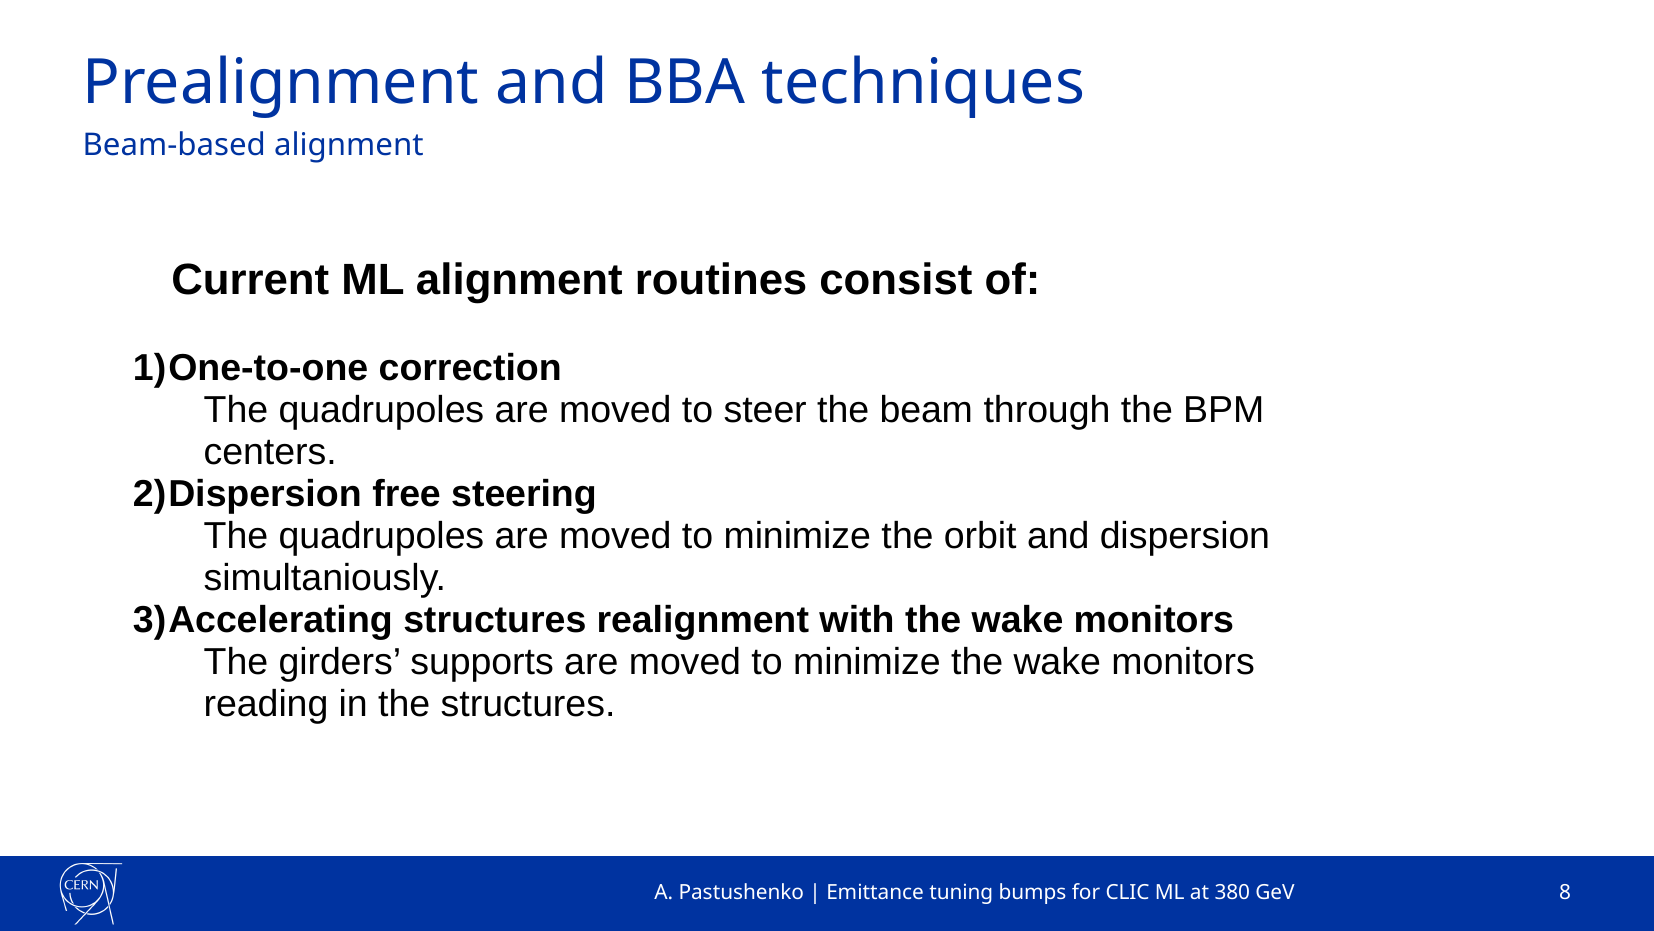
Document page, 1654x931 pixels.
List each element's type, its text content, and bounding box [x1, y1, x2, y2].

text_box Current ML alignment routines consist of: One-to-one correction The quadrupoles are moved to steer the beam through the BPM centers. Dispersion free steering The quadrupoles are moved to minimize the orbit and dispersion simultaniously. Accelerating structures realignment with the wake monitors The girders’ supports are moved to minimize the wake monitors reading in the structures. [118, 248, 1394, 732]
title Prealignment and BBA techniques Beam-based alignment [82, 37, 1571, 193]
picture [56, 859, 127, 928]
